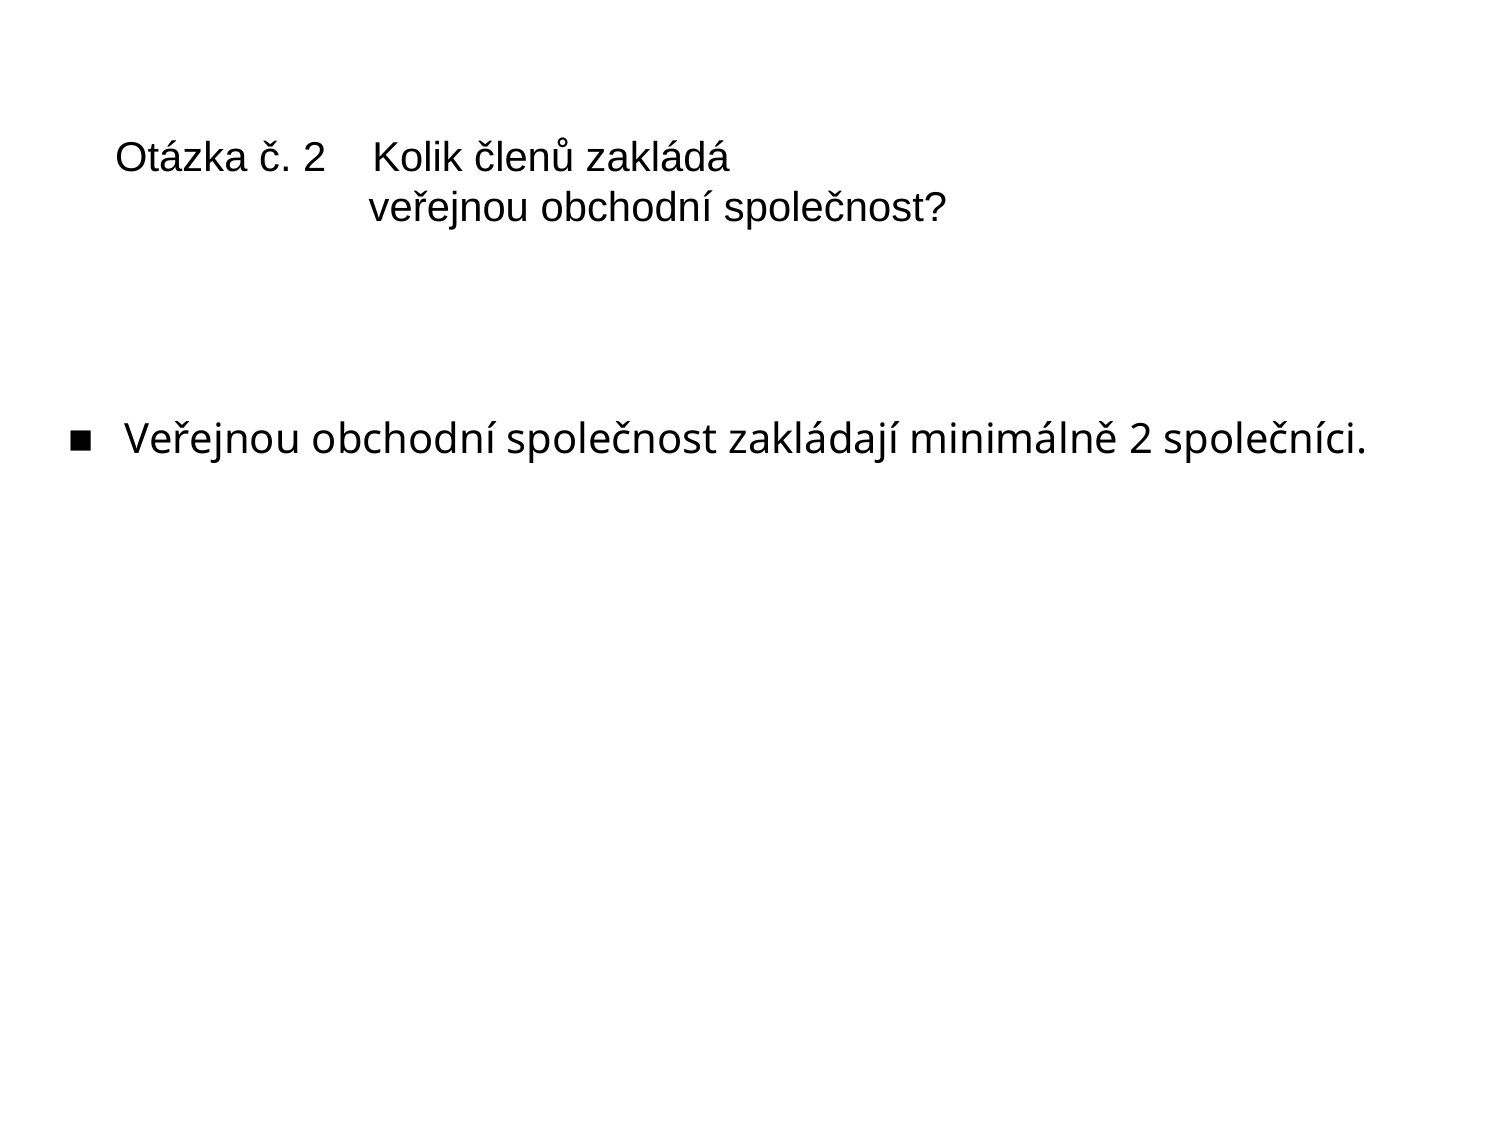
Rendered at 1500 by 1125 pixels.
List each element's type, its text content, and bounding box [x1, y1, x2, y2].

list ■ Veřejnou obchodní společnost zakládají minimálně 2 společníci. [53, 385, 1471, 975]
title Otázka č. 2 Kolik členů zakládá veřejnou obchodní společnost? [100, 49, 1425, 237]
